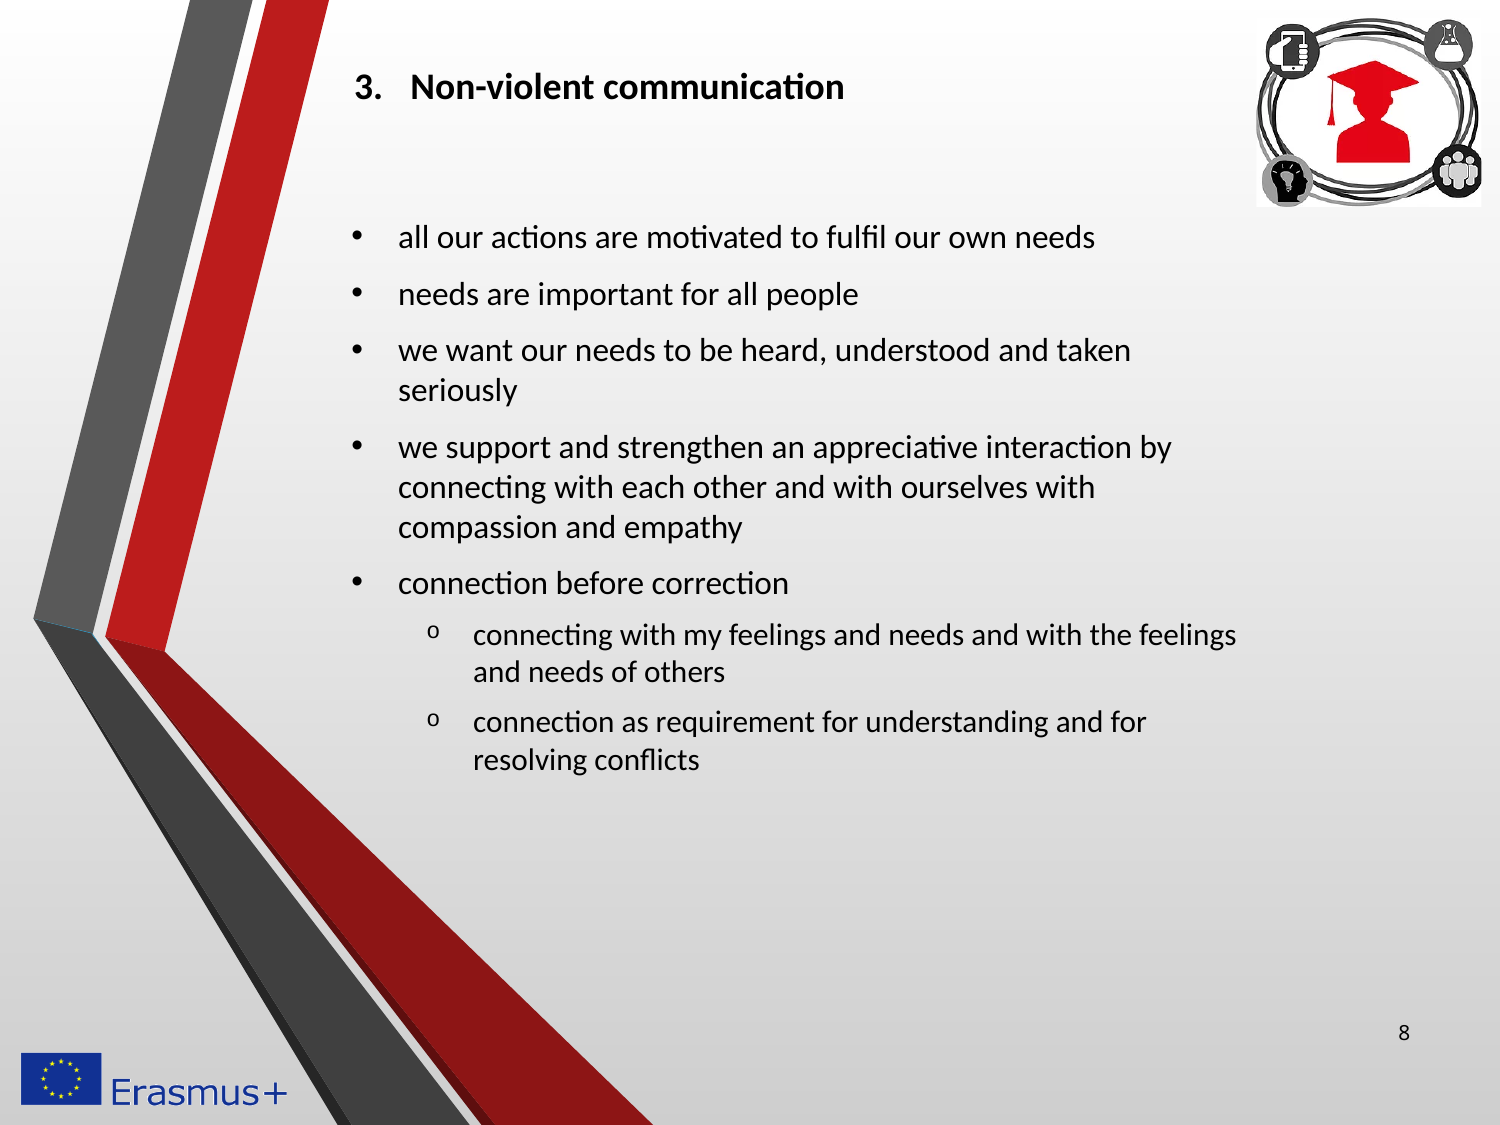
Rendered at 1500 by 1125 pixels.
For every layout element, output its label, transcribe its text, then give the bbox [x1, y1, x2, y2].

chart [1257, 19, 1483, 209]
slide_number <numer> [1357, 1003, 1425, 1064]
text_box all our actions are motivated to fulfil our own needs needs are important for all people we want our needs to be heard, understood and taken seriously we support and strengthen an appreciative interaction by connecting with each other and with ourselves with compassion and empathy connection before correction connecting with my feelings and needs and with the feelings and needs of others connection as requirement for understanding and for resolving conflicts [336, 208, 1258, 822]
picture [5, 1037, 302, 1120]
text_box Non-violent communication [339, 54, 1249, 115]
picture [1256, 18, 1482, 207]
